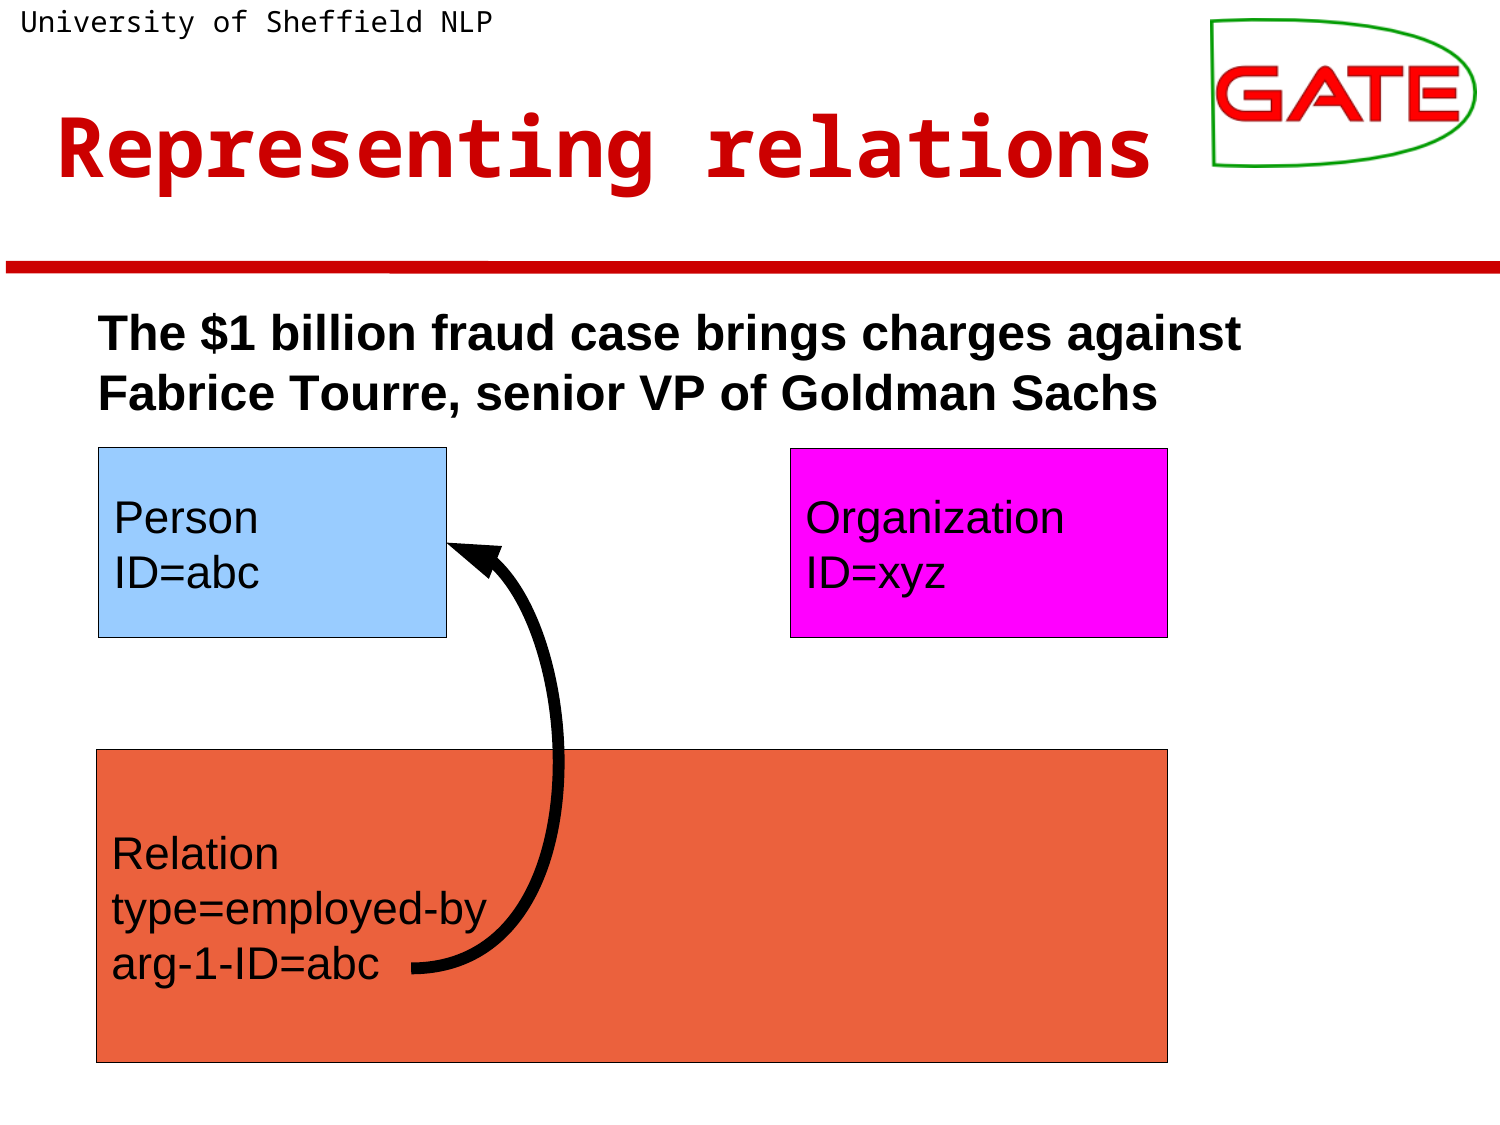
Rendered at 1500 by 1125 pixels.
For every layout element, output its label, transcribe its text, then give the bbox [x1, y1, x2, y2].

text_box Relation type=employed-by arg-1-ID=abc [96, 749, 1168, 1063]
title Representing relations [41, 30, 1391, 262]
text_box Person ID=abc [98, 447, 447, 638]
picture [1210, 18, 1477, 168]
text_box The $1 billion fraud case brings charges against Fabrice Tourre, senior VP of Goldman Sachs [83, 293, 1263, 429]
text_box Organization ID=xyz [790, 448, 1168, 638]
